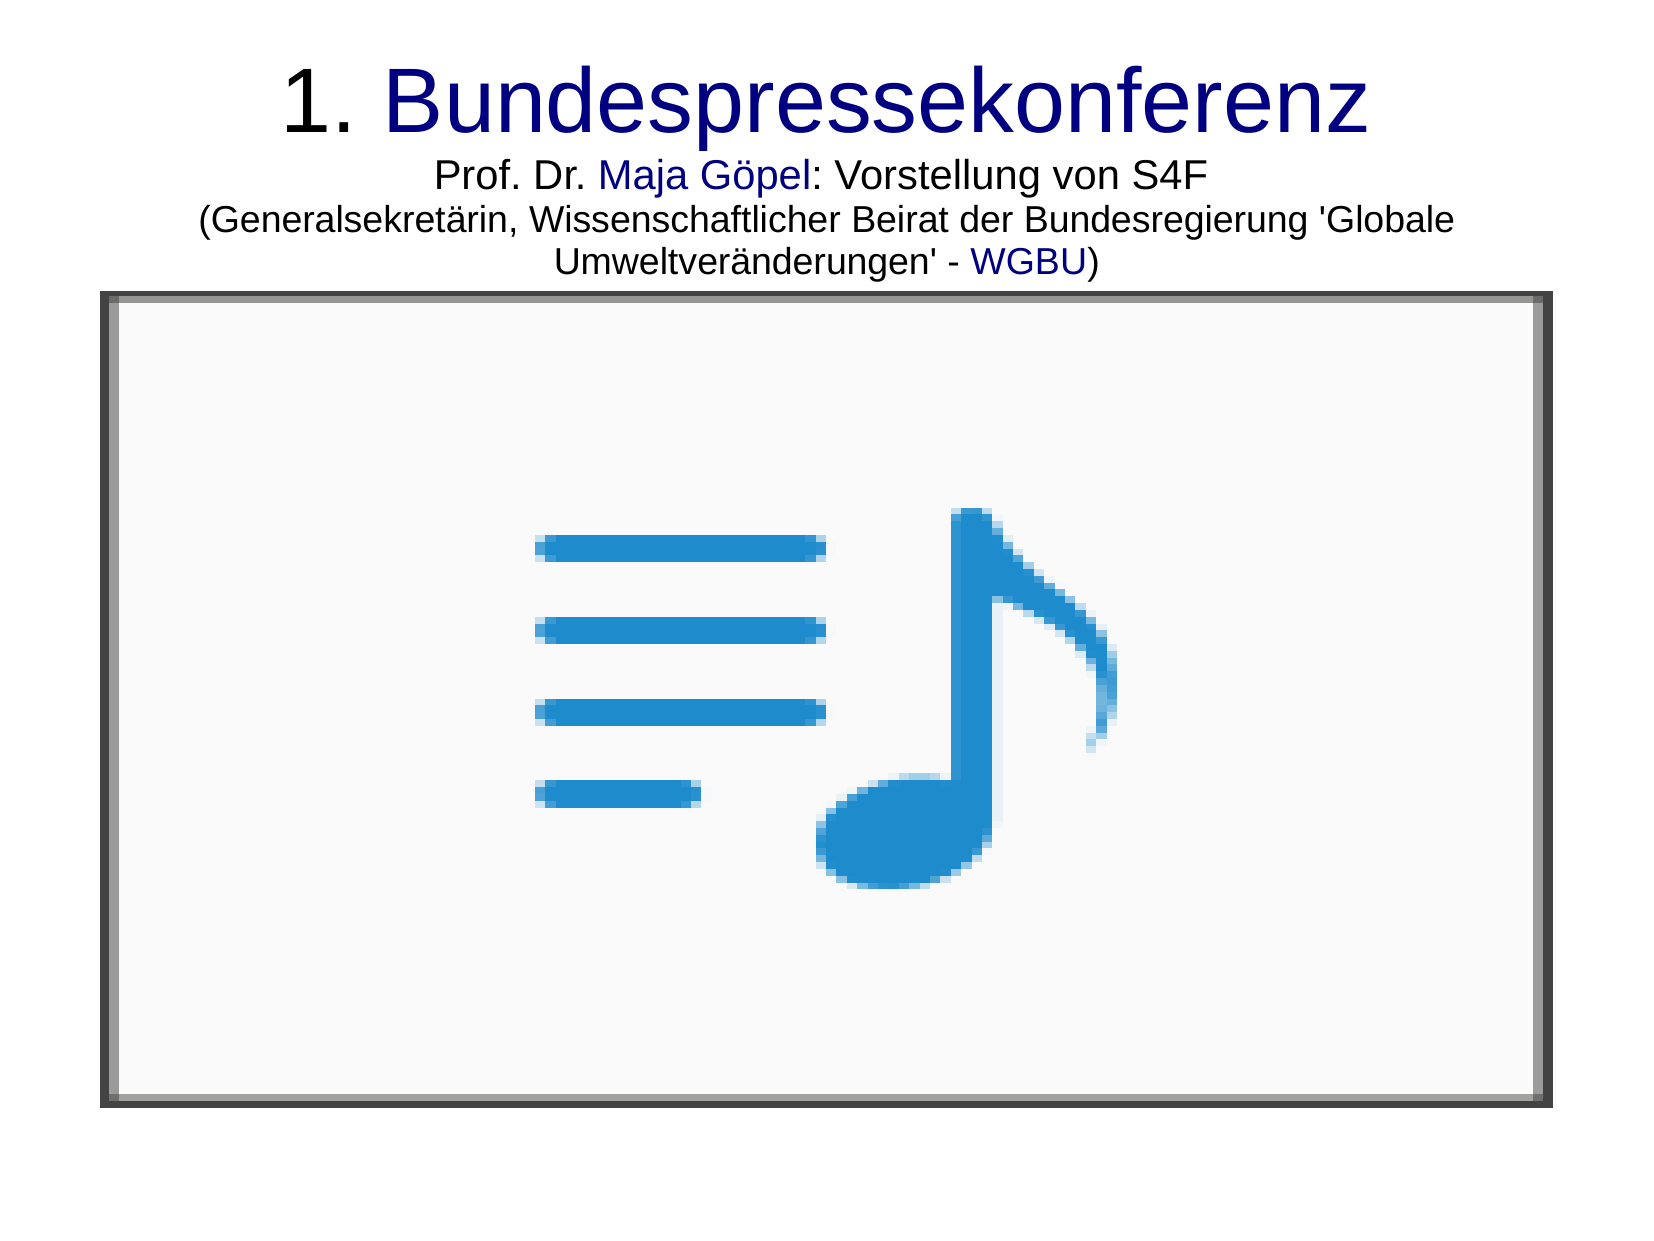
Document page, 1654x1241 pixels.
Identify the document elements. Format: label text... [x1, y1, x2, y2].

title 1. Bundespressekonferenz Prof. Dr. Maja Göpel: Vorstellung von S4F (Generalsekretärin, Wissenschaftlicher Beirat der Bundesregierung 'Globale Umweltveränderungen' - WGBU) [82, 49, 1571, 319]
text_box [99, 290, 1555, 1109]
